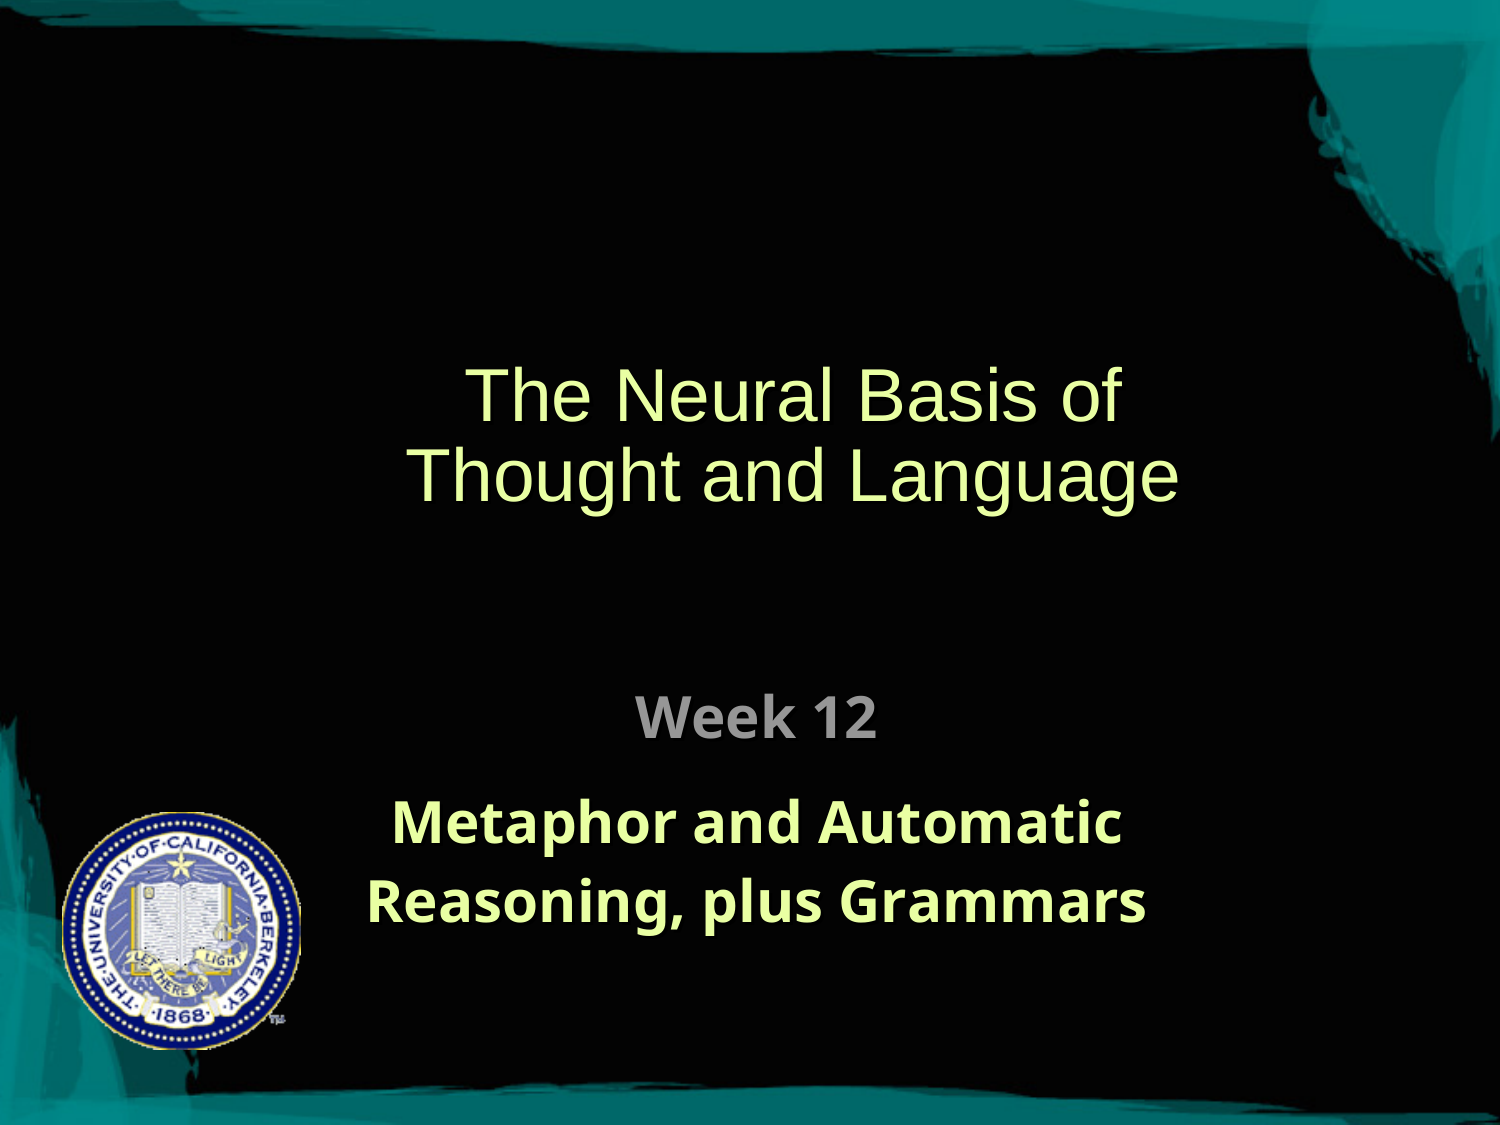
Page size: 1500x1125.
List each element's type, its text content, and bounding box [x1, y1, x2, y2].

picture [0, 0, 1500, 1125]
subtitle Week 12 Metaphor and Automatic Reasoning, plus Grammars [275, 668, 1238, 974]
title The Neural Basis of Thought and Language [112, 292, 1476, 525]
